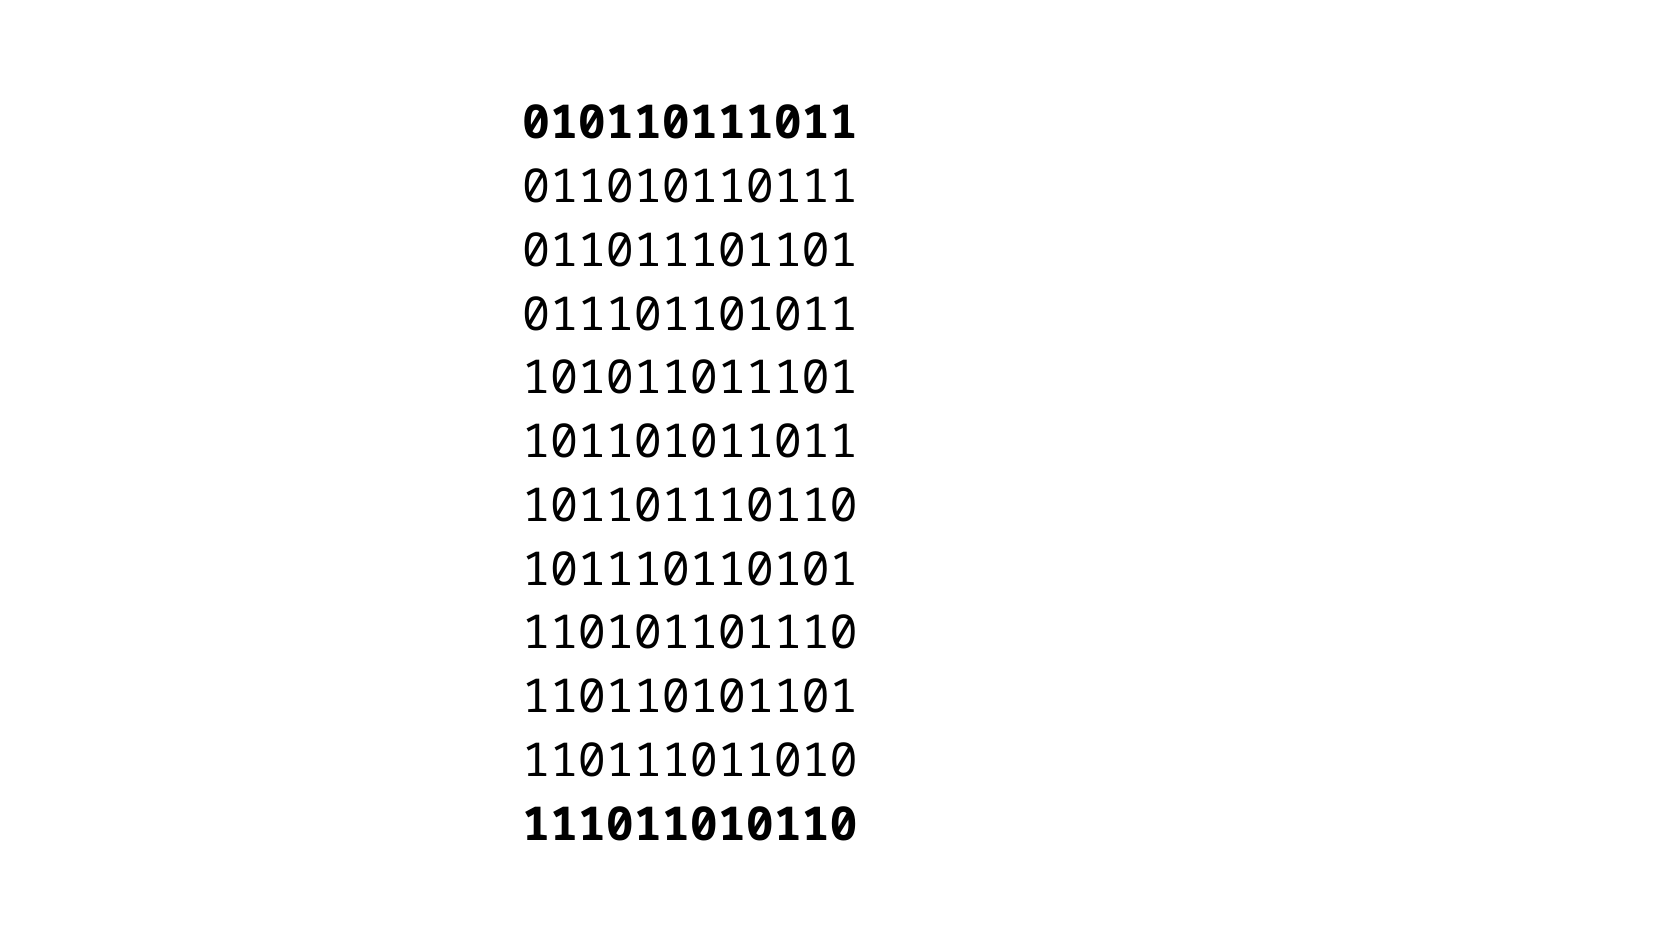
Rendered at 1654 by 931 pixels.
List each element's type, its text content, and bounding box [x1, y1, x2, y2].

list 010110111011 011010110111 011011101101 011101101011 101011011101 101101011011 101101110110 101110110101 110101101110 110110101101 110111011010 111011010110 [472, 88, 1270, 857]
